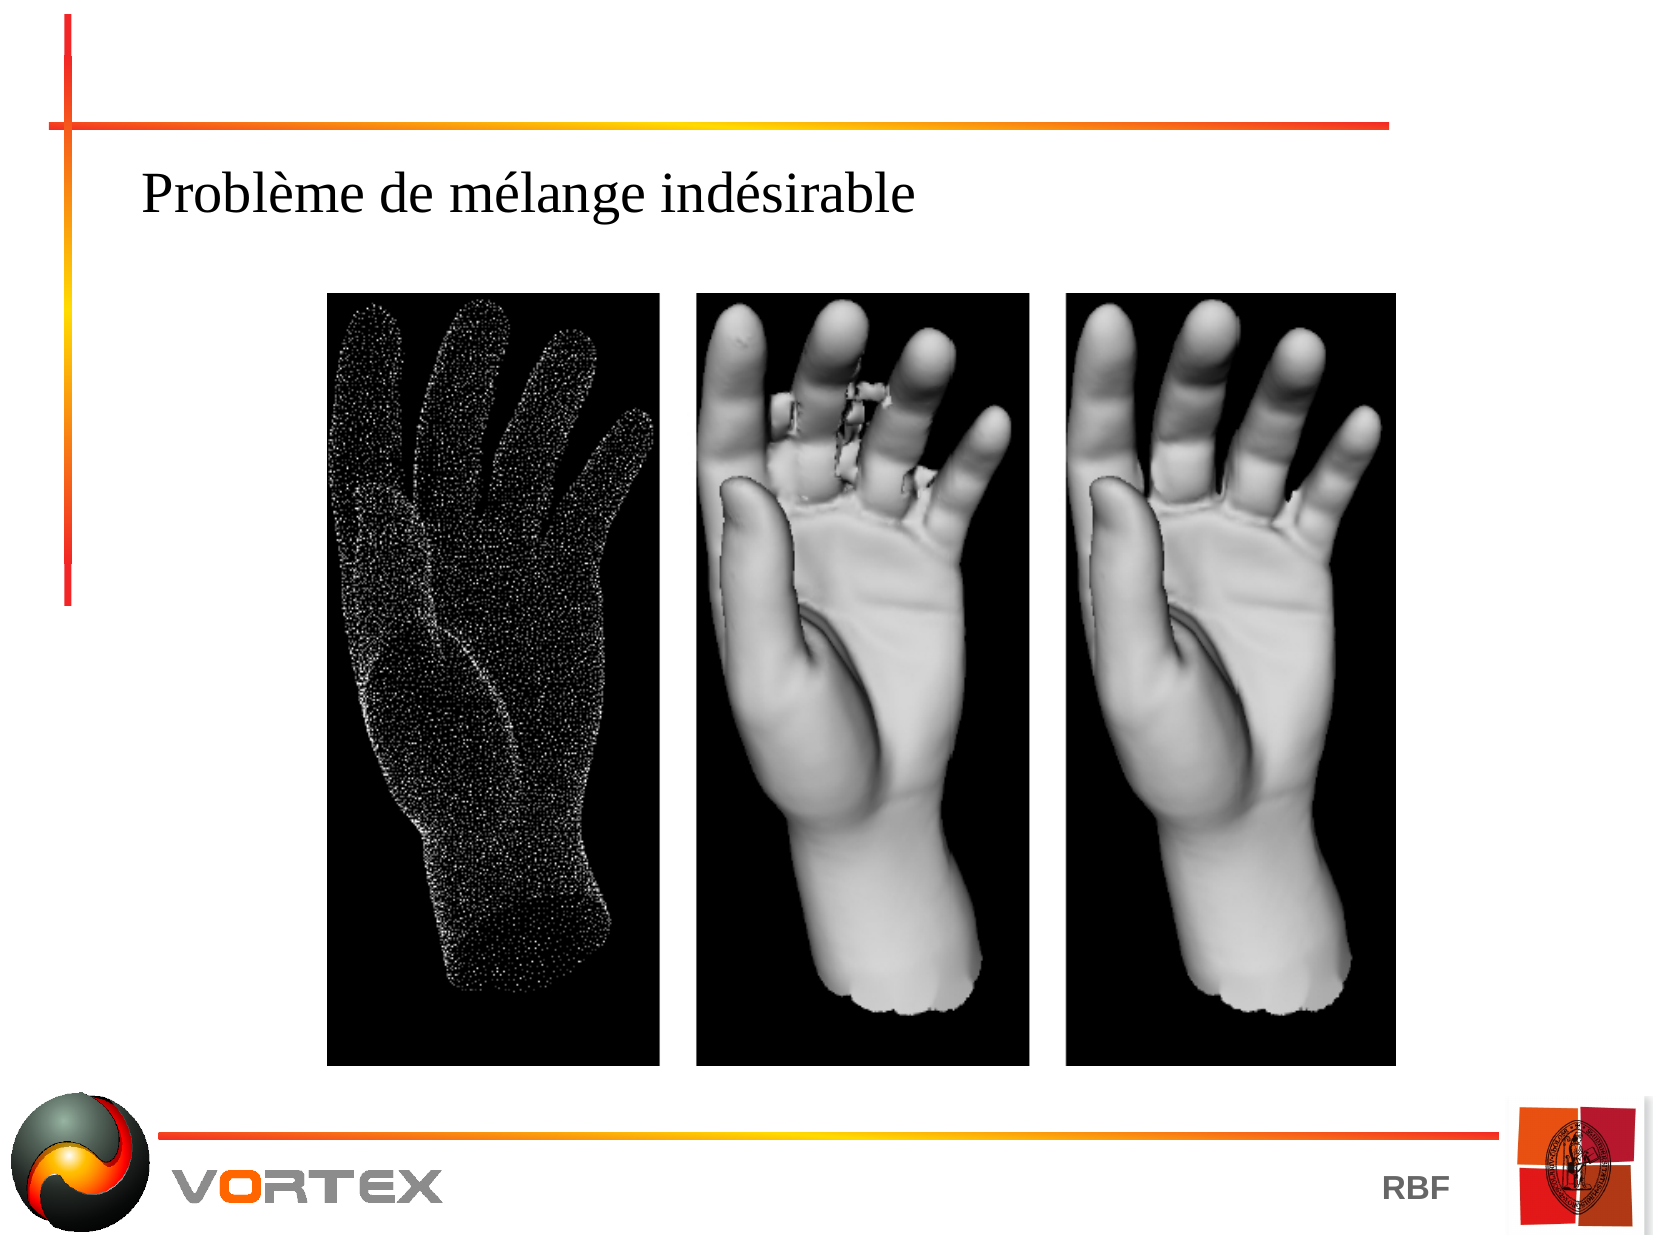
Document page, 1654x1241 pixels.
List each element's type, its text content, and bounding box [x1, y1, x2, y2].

picture [1505, 1096, 1653, 1235]
list Problème de mélange indésirable [123, 160, 1530, 1103]
picture [11, 1092, 443, 1232]
picture [327, 293, 1396, 1066]
